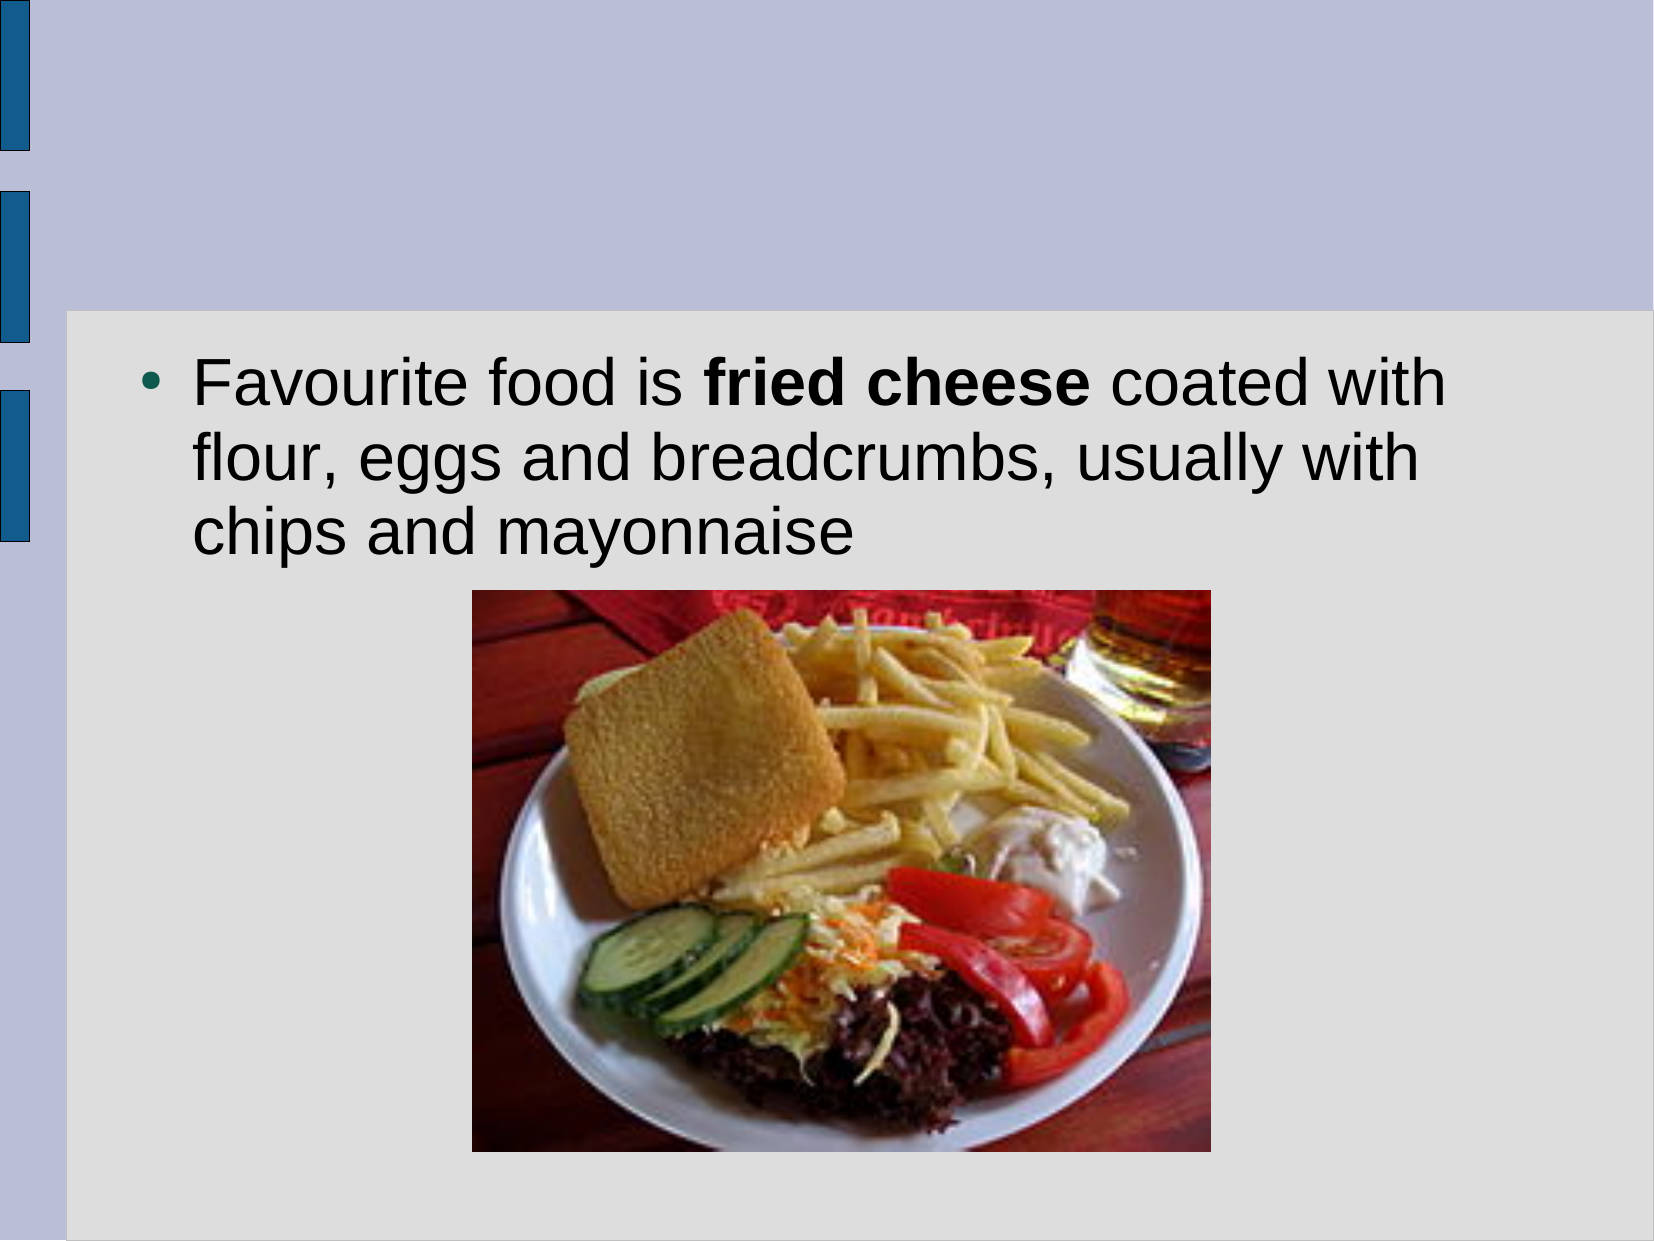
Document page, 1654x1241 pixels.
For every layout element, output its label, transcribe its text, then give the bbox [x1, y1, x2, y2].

picture [472, 590, 1211, 1152]
list Favourite food is fried cheese coated with flour, eggs and breadcrumbs, usually with chips and mayonnaise [121, 344, 1534, 1112]
